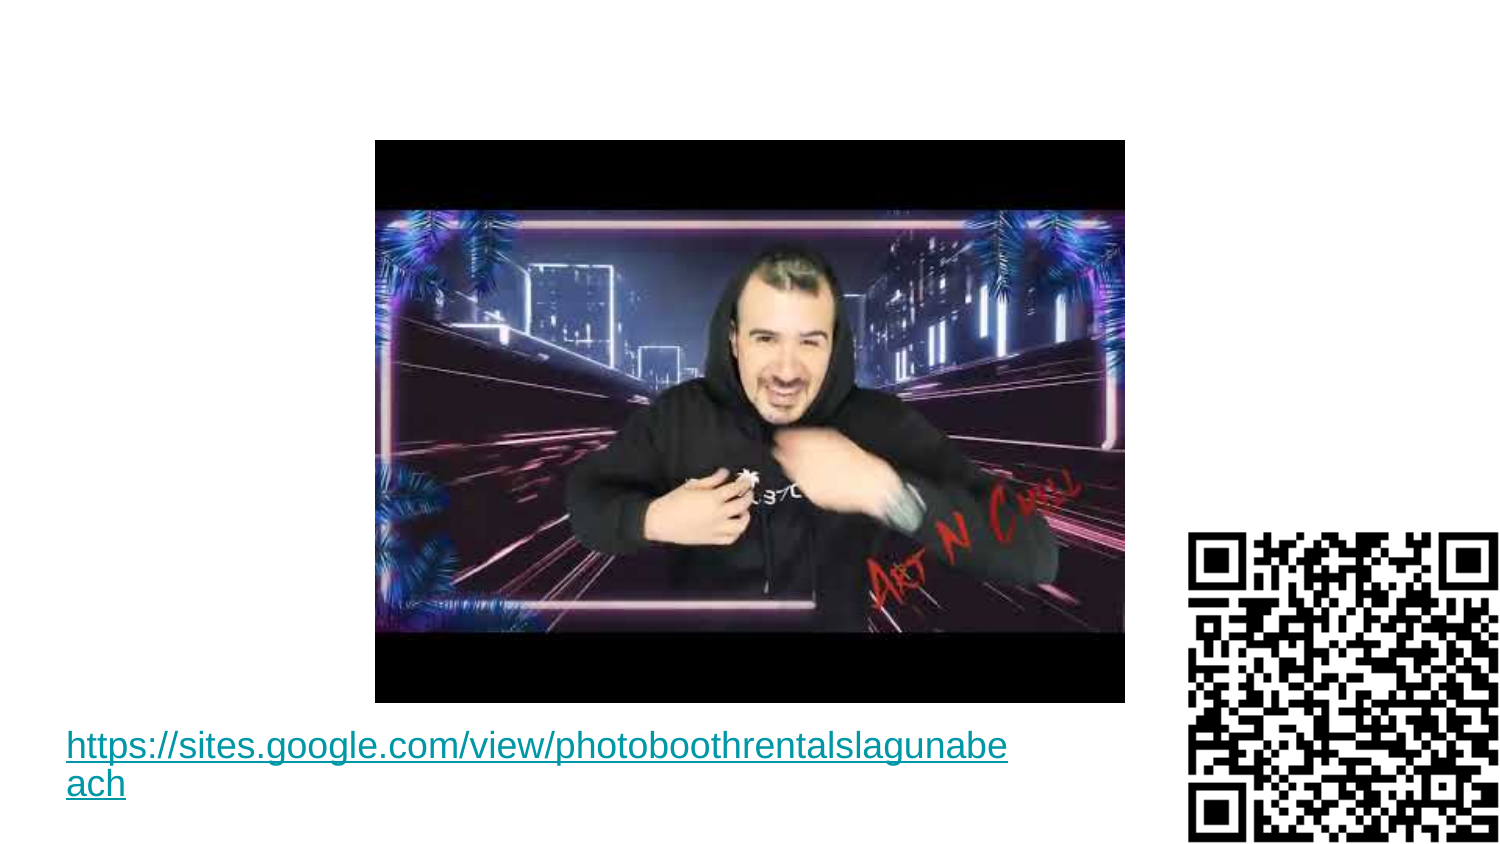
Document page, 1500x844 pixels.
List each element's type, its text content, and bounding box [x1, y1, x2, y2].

picture [1187, 531, 1500, 844]
picture [375, 140, 1125, 704]
list https://sites.google.com/view/photoboothrentalslagunabeach [51, 694, 1036, 794]
